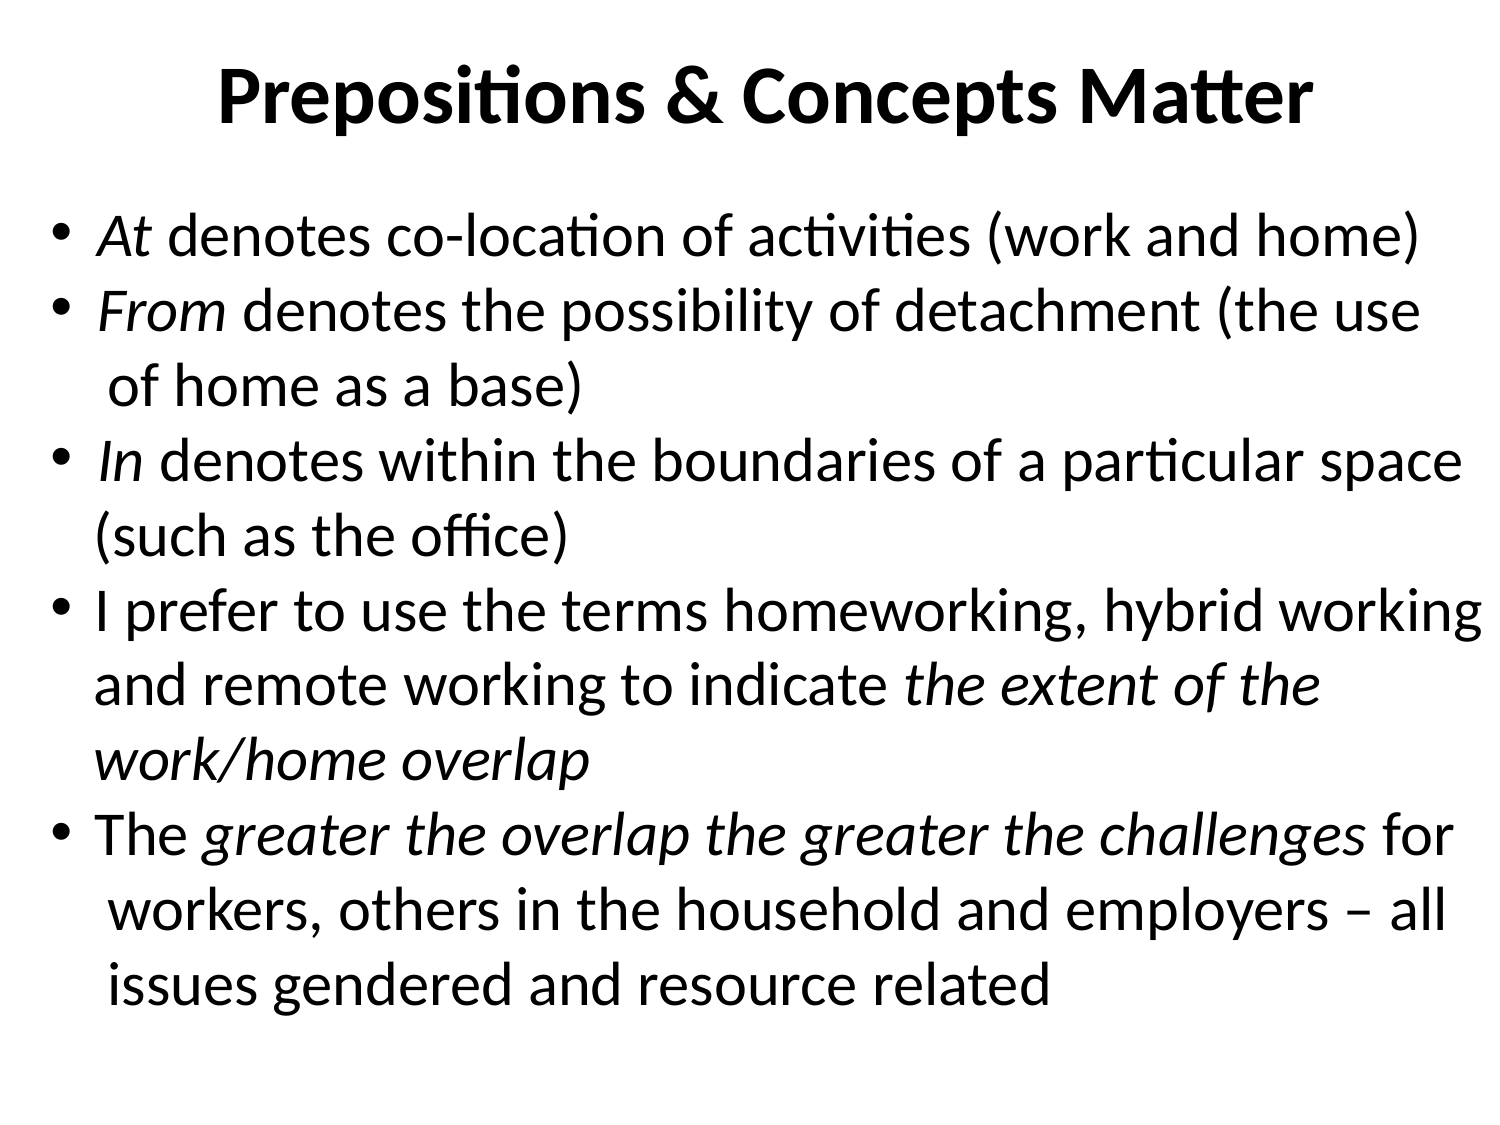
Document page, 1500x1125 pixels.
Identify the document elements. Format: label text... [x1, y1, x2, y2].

text_box Prepositions & Concepts Matter [202, 32, 1347, 149]
text_box At denotes co-location of activities (work and home) From denotes the possibility of detachment (the use of home as a base) In denotes within the boundaries of a particular space (such as the office) I prefer to use the terms homeworking, hybrid working and remote working to indicate the extent of the work/home overlap The greater the overlap the greater the challenges for workers, others in the household and employers – all issues gendered and resource related [35, 186, 1500, 1106]
